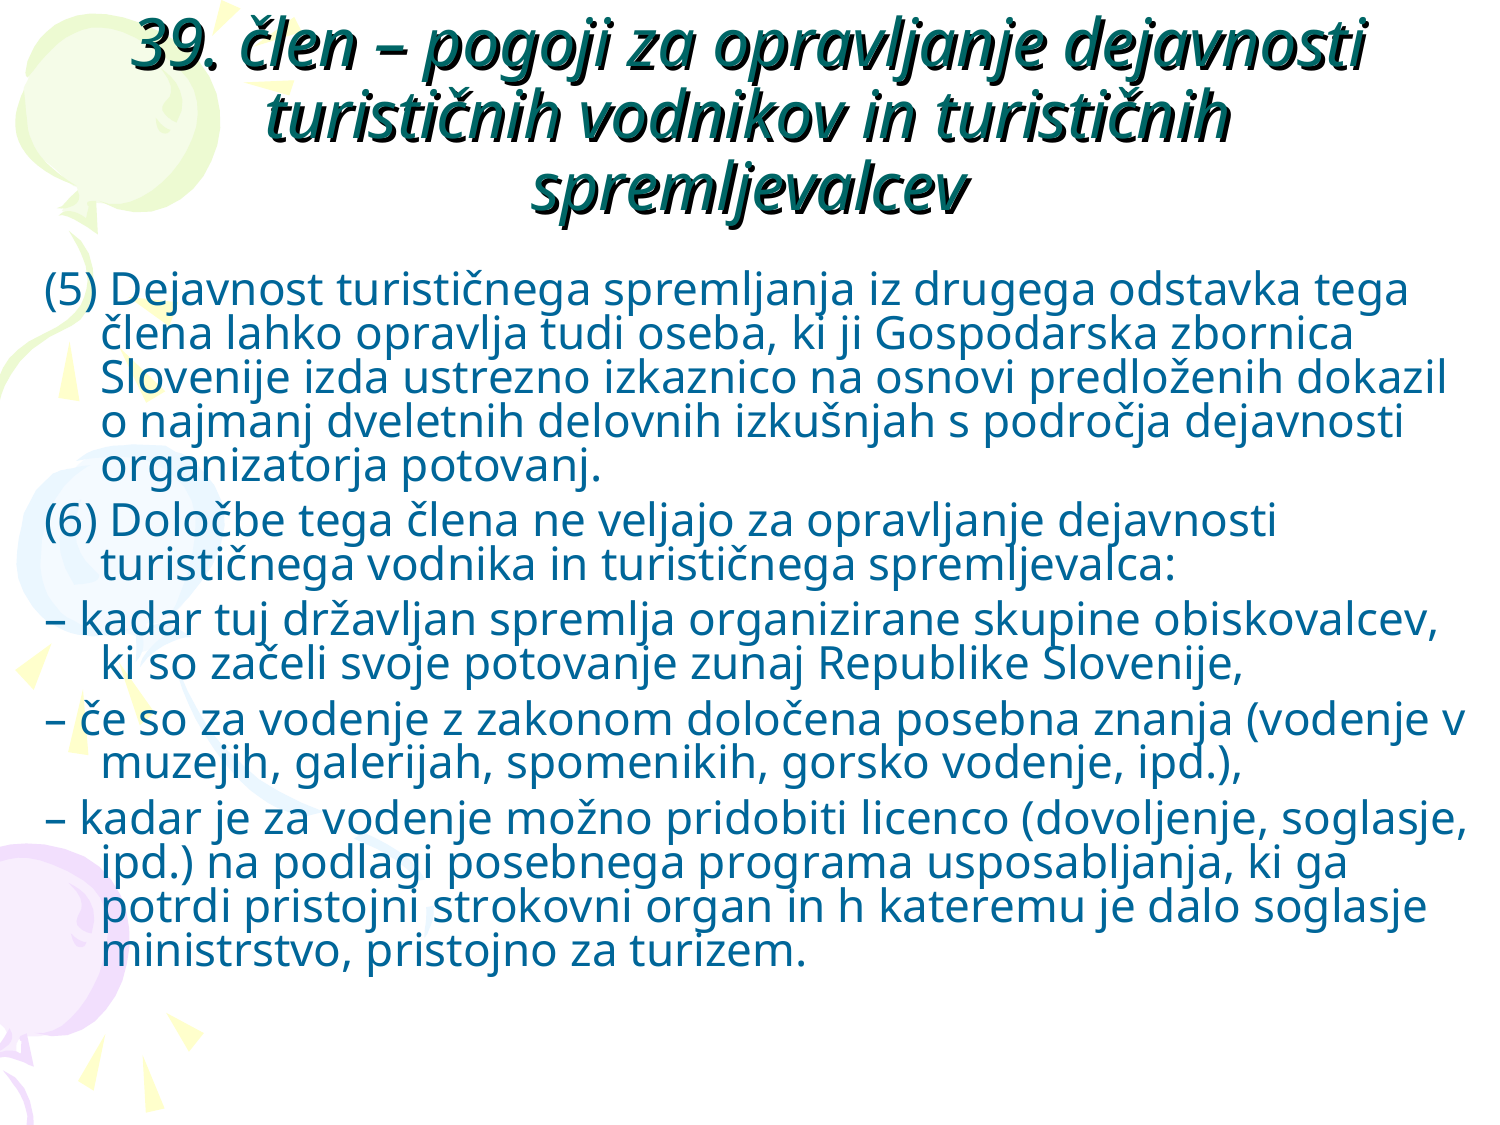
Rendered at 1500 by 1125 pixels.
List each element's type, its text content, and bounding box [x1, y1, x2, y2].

title 39. člen – pogoji za opravljanje dejavnosti turističnih vodnikov in turističnih spremljevalcev [72, 16, 1426, 233]
list (5) Dejavnost turističnega spremljanja iz drugega odstavka tega člena lahko opravlja tudi oseba, ki ji Gospodarska zbornica Slovenije izda ustrezno izkaznico na osnovi predloženih dokazil o najmanj dveletnih delovnih izkušnjah s področja dejavnosti organizatorja potovanj. (6) Določbe tega člena ne veljajo za opravljanje dejavnosti turističnega vodnika in turističnega spremljevalca: – kadar tuj državljan spremlja organizirane skupine obiskovalcev, ki so začeli svoje potovanje zunaj Republike Slovenije, – če so za vodenje z zakonom določena posebna znanja (vodenje v muzejih, galerijah, spomenikih, gorsko vodenje, ipd.), – kadar je za vodenje možno pridobiti licenco (dovoljenje, soglasje, ipd.) na podlagi posebnega programa usposabljanja, ki ga potrdi pristojni strokovni organ in h kateremu je dalo soglasje ministrstvo, pristojno za turizem. [29, 262, 1500, 994]
